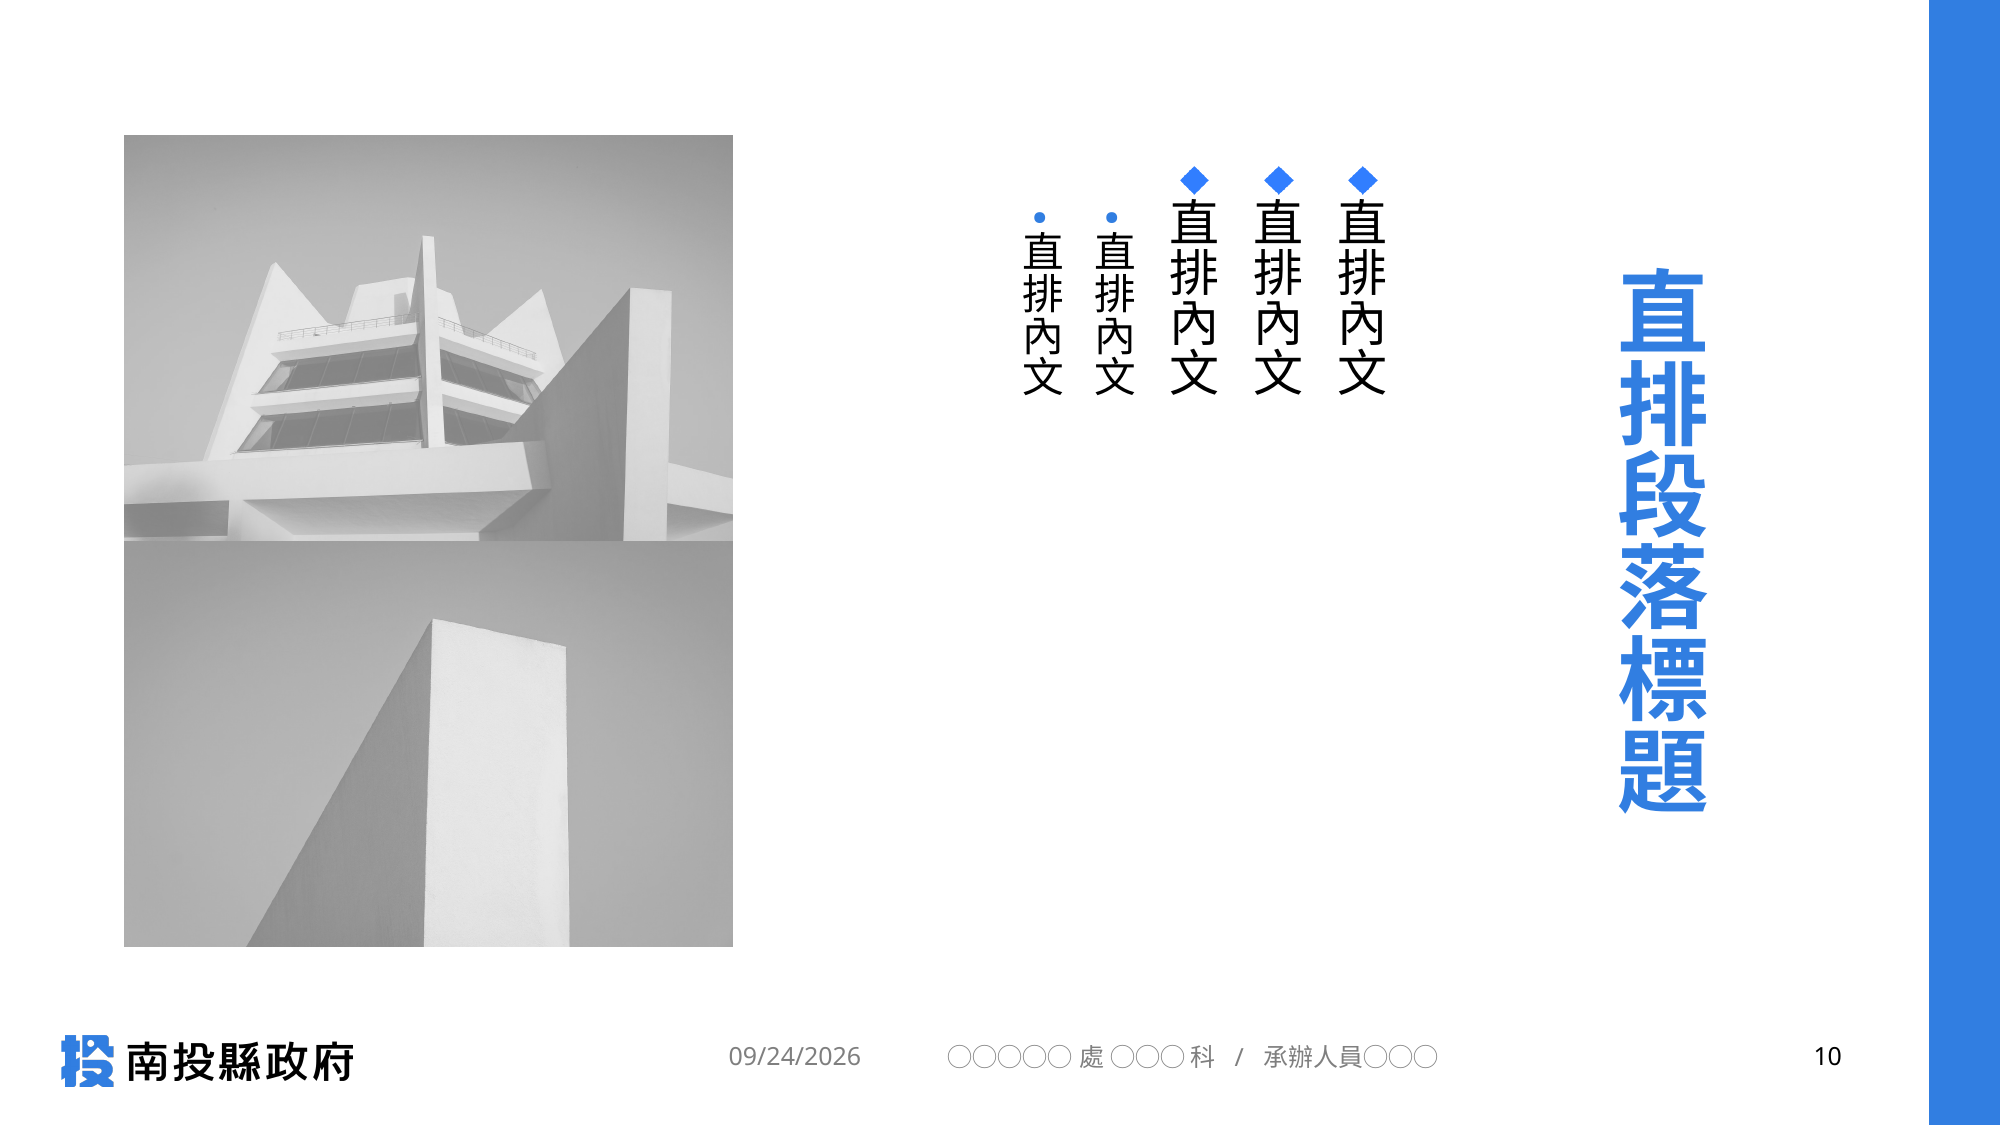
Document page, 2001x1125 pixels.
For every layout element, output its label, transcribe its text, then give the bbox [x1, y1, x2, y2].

picture [61, 1035, 353, 1087]
text_box 直排段落標題 [1431, 135, 1863, 947]
text_box 直排內文 直排內文 直排內文 直排內文 直排內文 [767, 147, 1407, 945]
text_box 07/29/2024 [713, 1025, 884, 1086]
text_box ◯◯◯◯◯處 ◯◯◯ 科 / 承辦人員◯◯◯ [932, 1025, 1608, 1086]
picture [124, 135, 733, 947]
text_box <編號> [1798, 1025, 1899, 1086]
